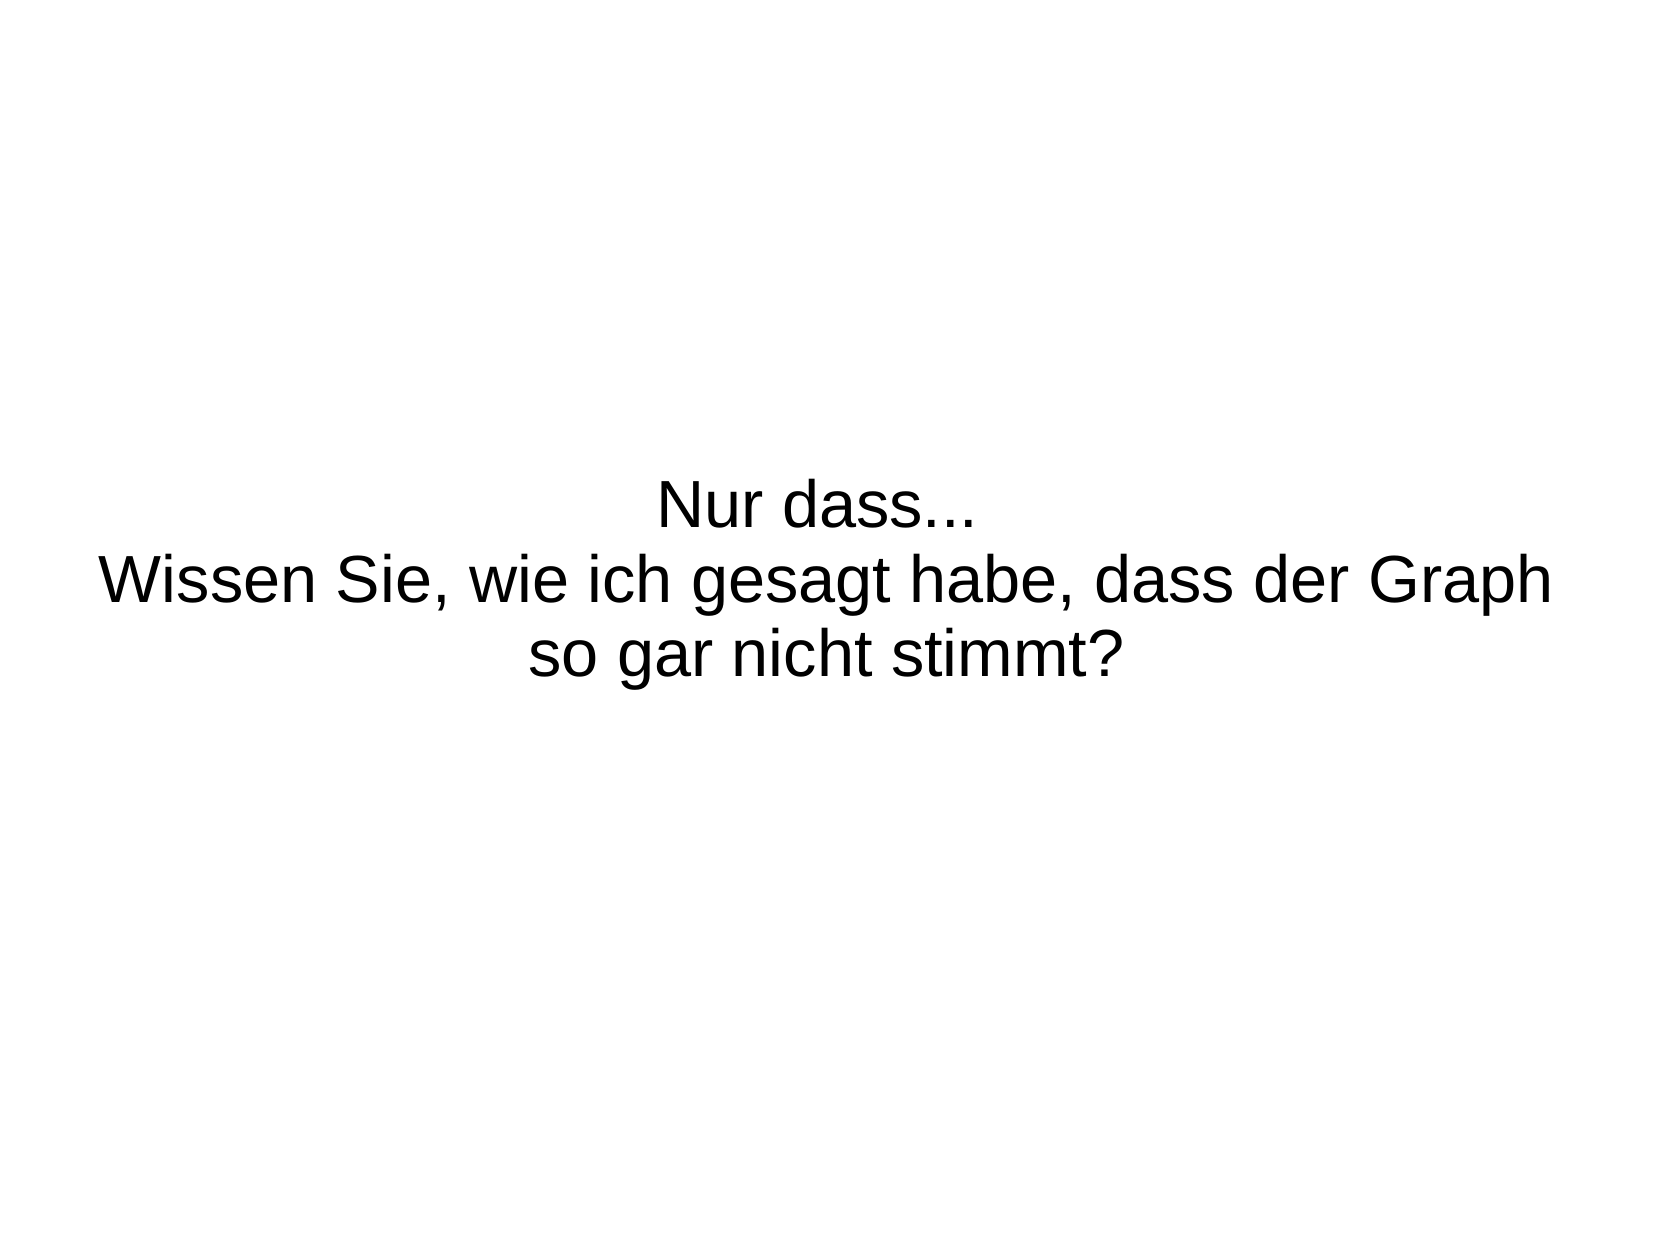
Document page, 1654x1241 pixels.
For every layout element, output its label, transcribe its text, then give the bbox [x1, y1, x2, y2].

subtitle Nur dass... Wissen Sie, wie ich gesagt habe, dass der Graph so gar nicht stimmt? [82, 49, 1571, 1109]
